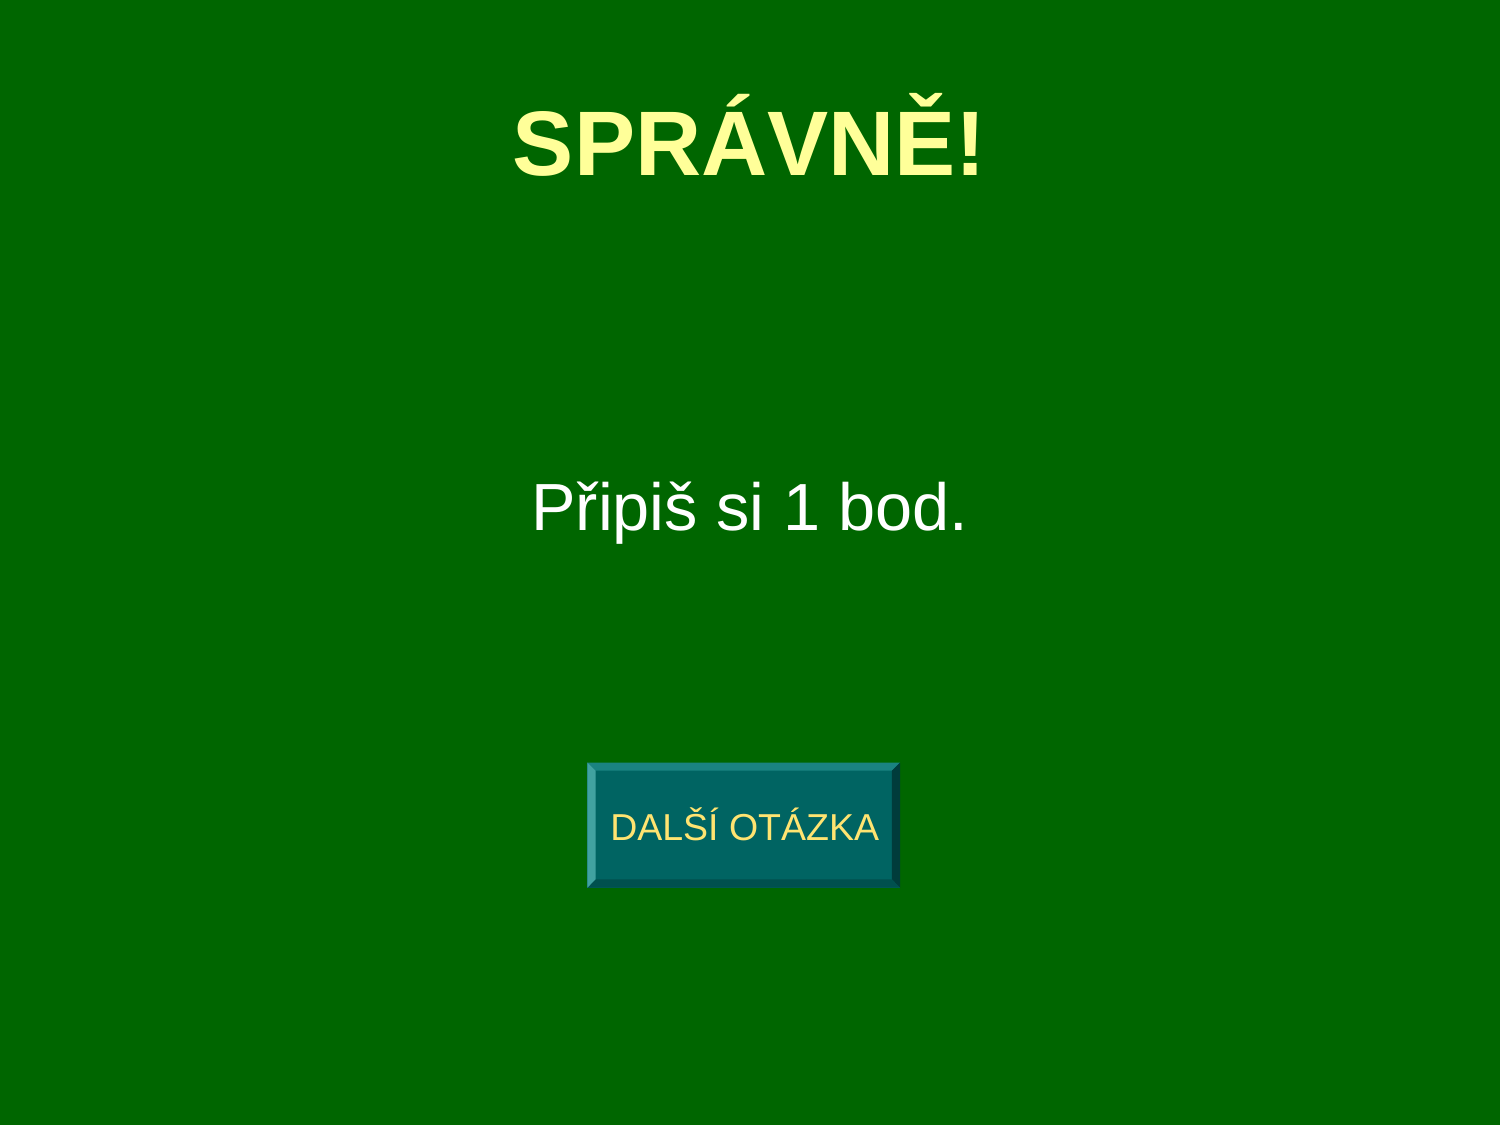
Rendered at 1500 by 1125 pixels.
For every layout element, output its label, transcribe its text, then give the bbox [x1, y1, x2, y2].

text_box DALŠÍ OTÁZKA [596, 771, 891, 879]
list Připiš si 1 bod. [75, 262, 1426, 1006]
title SPRÁVNĚ! [75, 45, 1426, 233]
